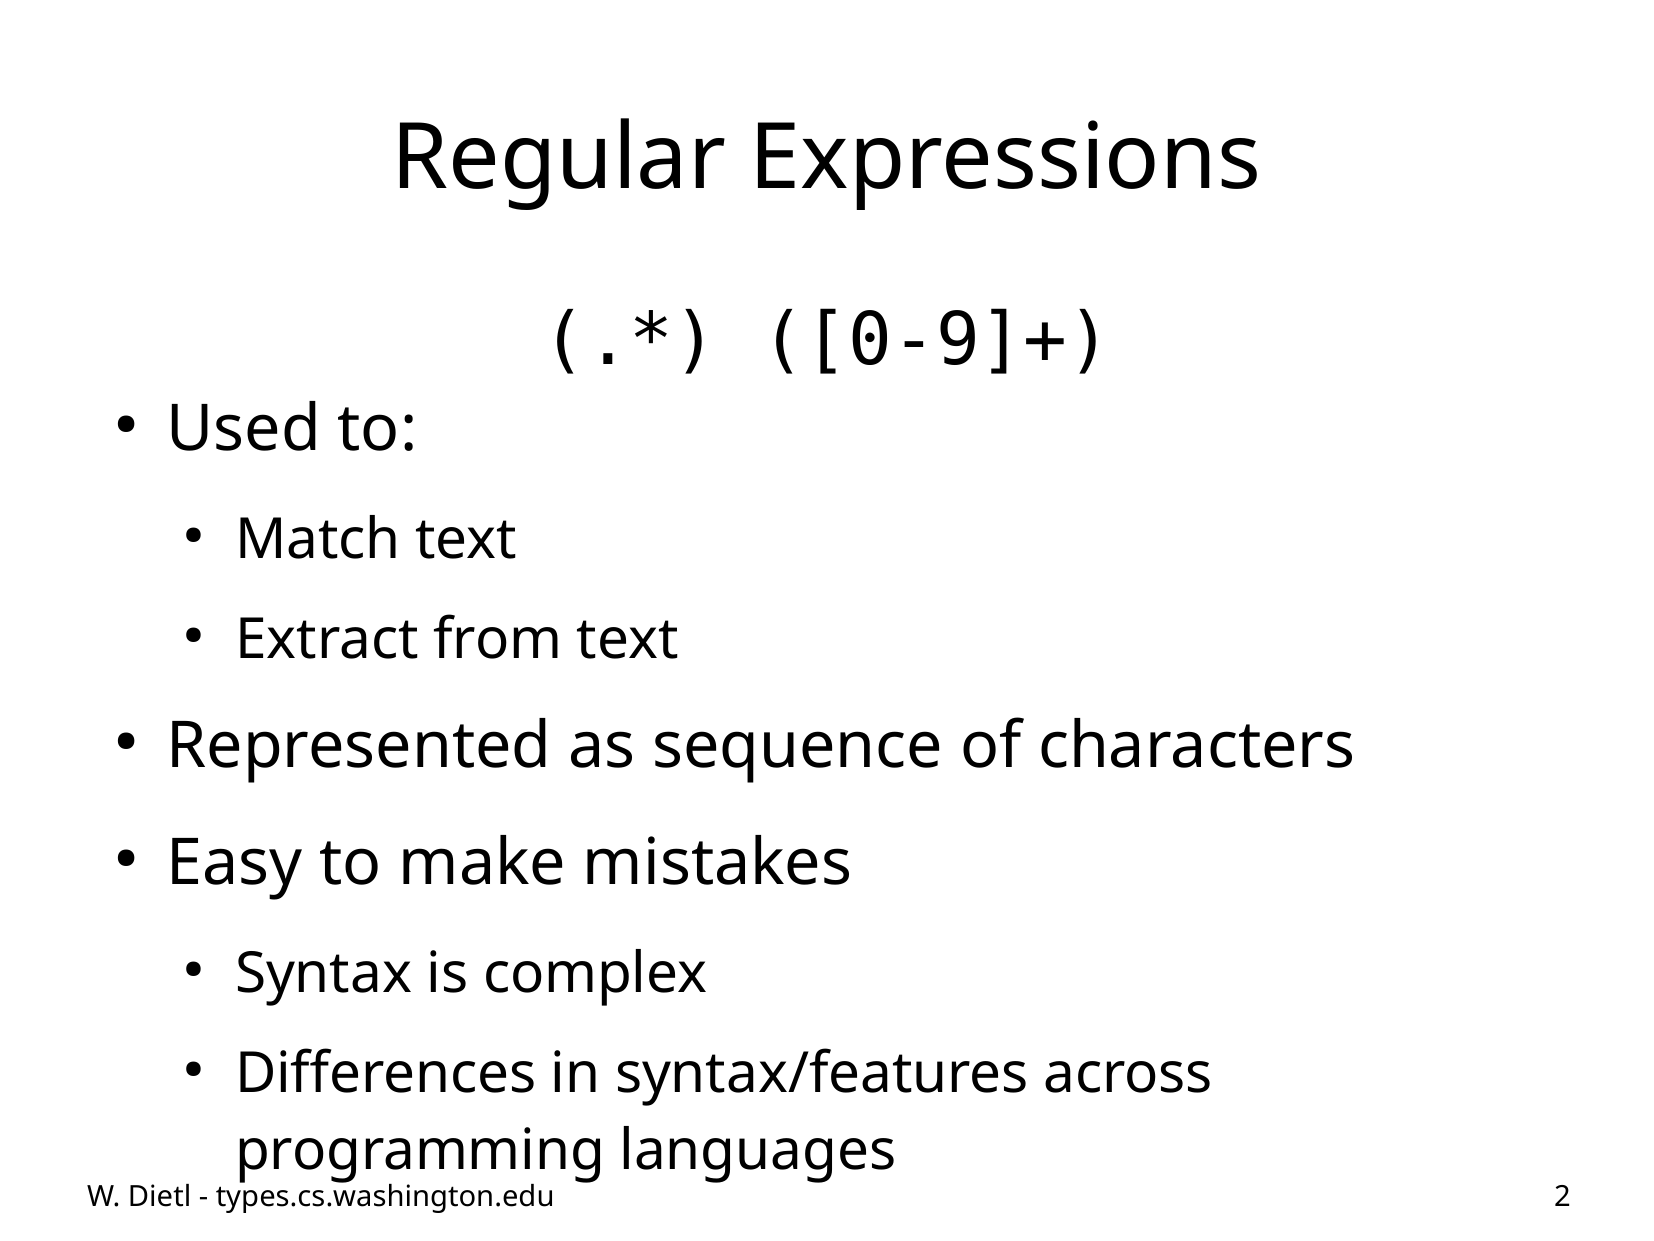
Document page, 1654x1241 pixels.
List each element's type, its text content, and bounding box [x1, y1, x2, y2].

title Regular Expressions [82, 49, 1571, 257]
list (.*) ([0-9]+) Used to: Match text Extract from text Represented as sequence of characters Easy to make mistakes Syntax is complex Differences in syntax/features across programming languages [82, 289, 1571, 1198]
